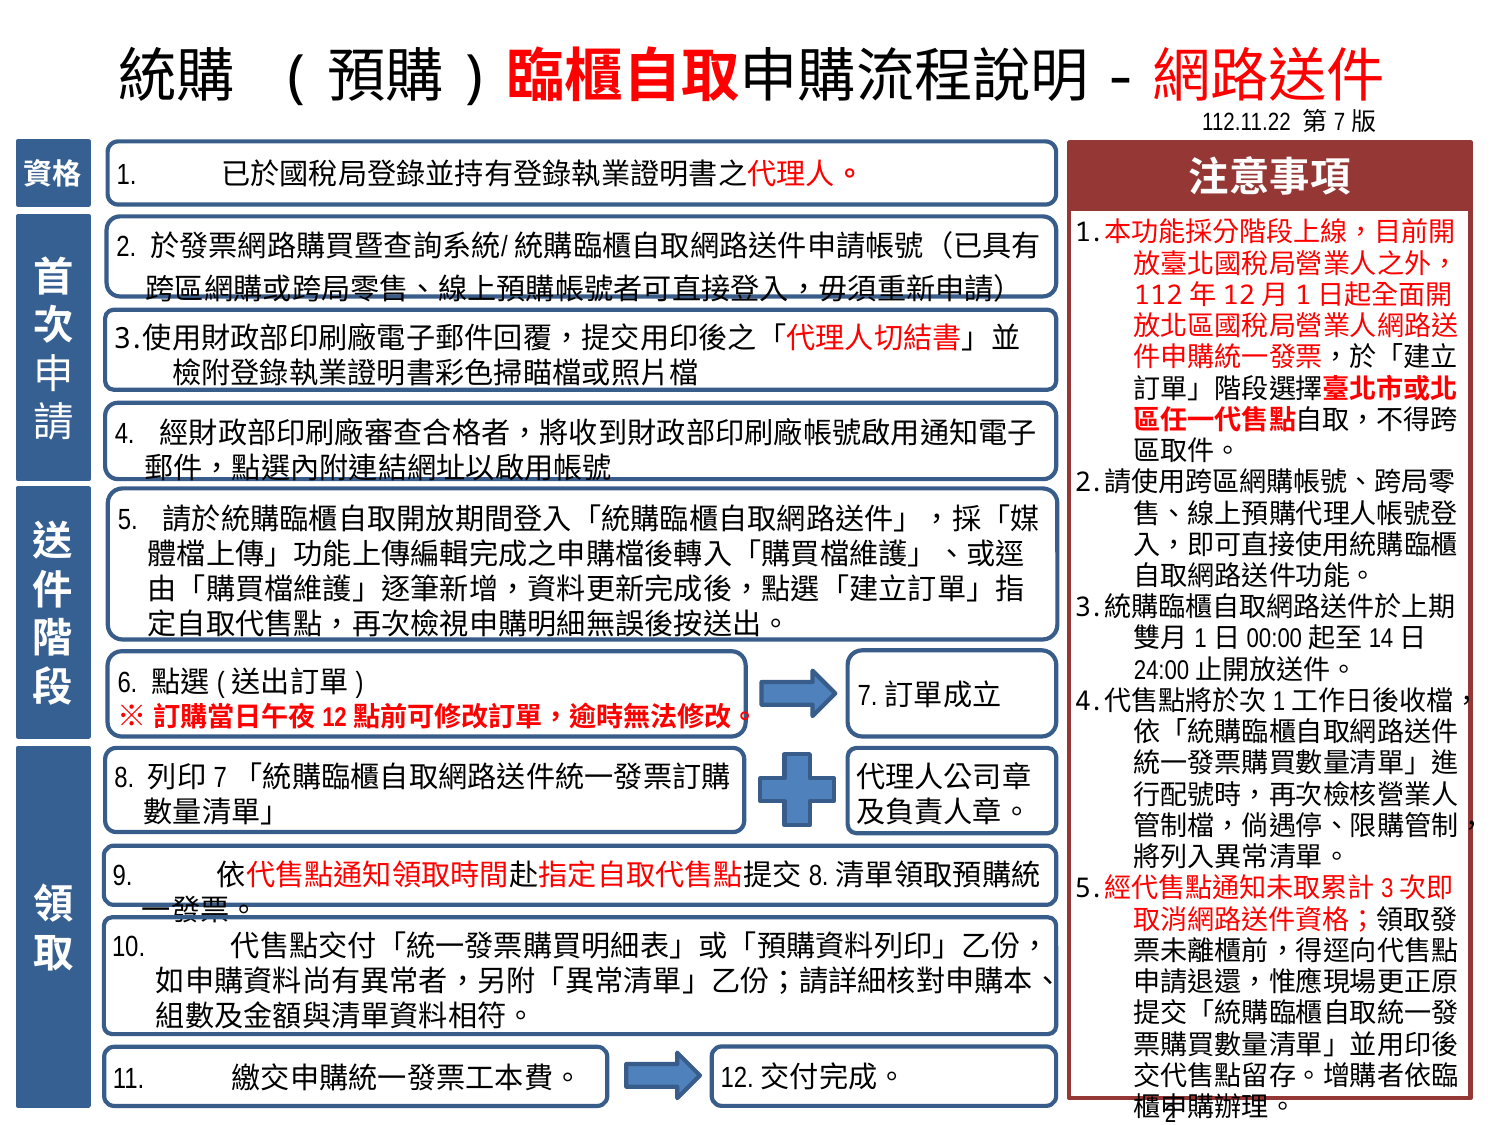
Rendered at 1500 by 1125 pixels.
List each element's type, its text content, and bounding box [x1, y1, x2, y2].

title 統購 (預購)臨櫃自取申購流程說明-網路送件 [76, 30, 1427, 112]
text_box 7.訂單成立 [847, 650, 1057, 737]
text_box 送件階段 [18, 488, 89, 736]
text_box 9. 依代售點通知領取時間赴指定自取代售點提交8.清單領取預購統一發票。 [103, 845, 1057, 905]
text_box [626, 1052, 700, 1099]
text_box 11. 繳交申購統一發票工本費。 [104, 1046, 608, 1106]
text_box 領取 [18, 748, 89, 1106]
text_box 本功能採分階段上線，目前開放臺北國稅局營業人之外，112年12月1日起全面開放北區國稅局營業人網路送件申購統一發票，於「建立訂單」階段選擇臺北市或北區任一代售點自取，不得跨區取件。 請使用跨區網購帳號、跨局零售、線上預購代理人帳號登入，即可直接使用統購臨櫃自取網路送件功能。 統購臨櫃自取網路送件於上期雙月1日00:00起至14日24:00止開放送件。 代售點將於次1工作日後收檔，依「統購臨櫃自取網路送件統一發票購買數量清單」進行配號時，再次檢核營業人管制檔，倘遇停、限購管制，將列入異常清單。 經代售點通知未取累計3次即取消網路送件資格；領取發票未離櫃前，得逕向代售點申請退還，惟應現場更正原提交「統購臨櫃自取統一發票購買數量清單」並用印後交代售點留存。增購者依臨櫃申購辦理。 [1069, 209, 1471, 1098]
text_box 112.11.22 第7版 [1187, 98, 1471, 144]
text_box [761, 670, 836, 717]
text_box 8. 列印7「統購臨櫃自取網路送件統一發票訂購數量清單」 [105, 747, 745, 833]
text_box 4. 經財政部印刷廠審查合格者，將收到財政部印刷廠帳號啟用通知電子郵件，點選內附連結網址以啟用帳號 [105, 402, 1057, 480]
text_box 2 [1149, 1082, 1500, 1125]
text_box [760, 754, 835, 826]
text_box 注意事項 [1069, 142, 1471, 209]
text_box 10. 代售點交付「統一發票購買明細表」或「預購資料列印」乙份，如申購資料尚有異常者，另附「異常清單」乙份；請詳細核對申購本、組數及金額與清單資料相符。 [103, 917, 1057, 1035]
text_box 6. 點選(送出訂單) ※訂購當日午夜12點前可修改訂單，逾時無法修改。 [107, 651, 746, 737]
text_box 首次申請 [18, 216, 89, 479]
text_box 2. 於發票網路購買暨查詢系統/統購臨櫃自取網路送件申請帳號（已具有跨區網購或跨局零售、線上預購帳號者可直接登入，毋須重新申請） [106, 216, 1057, 297]
text_box 5. 請於統購臨櫃自取開放期間登入「統購臨櫃自取網路送件」，採「媒體檔上傳」功能上傳編輯完成之申購檔後轉入「購買檔維護」、或逕由「購買檔維護」逐筆新增，資料更新完成後，點選「建立訂單」指定自取代售點，再次檢視申購明細無誤後按送出。 [107, 488, 1058, 640]
text_box 12.交付完成。 [711, 1046, 1057, 1106]
text_box 1. 已於國稅局登錄並持有登錄執業證明書之代理人。 [107, 141, 1057, 205]
text_box 使用財政部印刷廠電子郵件回覆，提交用印後之「代理人切結書」並檢附登錄執業證明書彩色掃瞄檔或照片檔 [105, 309, 1057, 390]
text_box 資格 [18, 141, 89, 205]
text_box 代理人公司章及負責人章。 [847, 747, 1057, 834]
